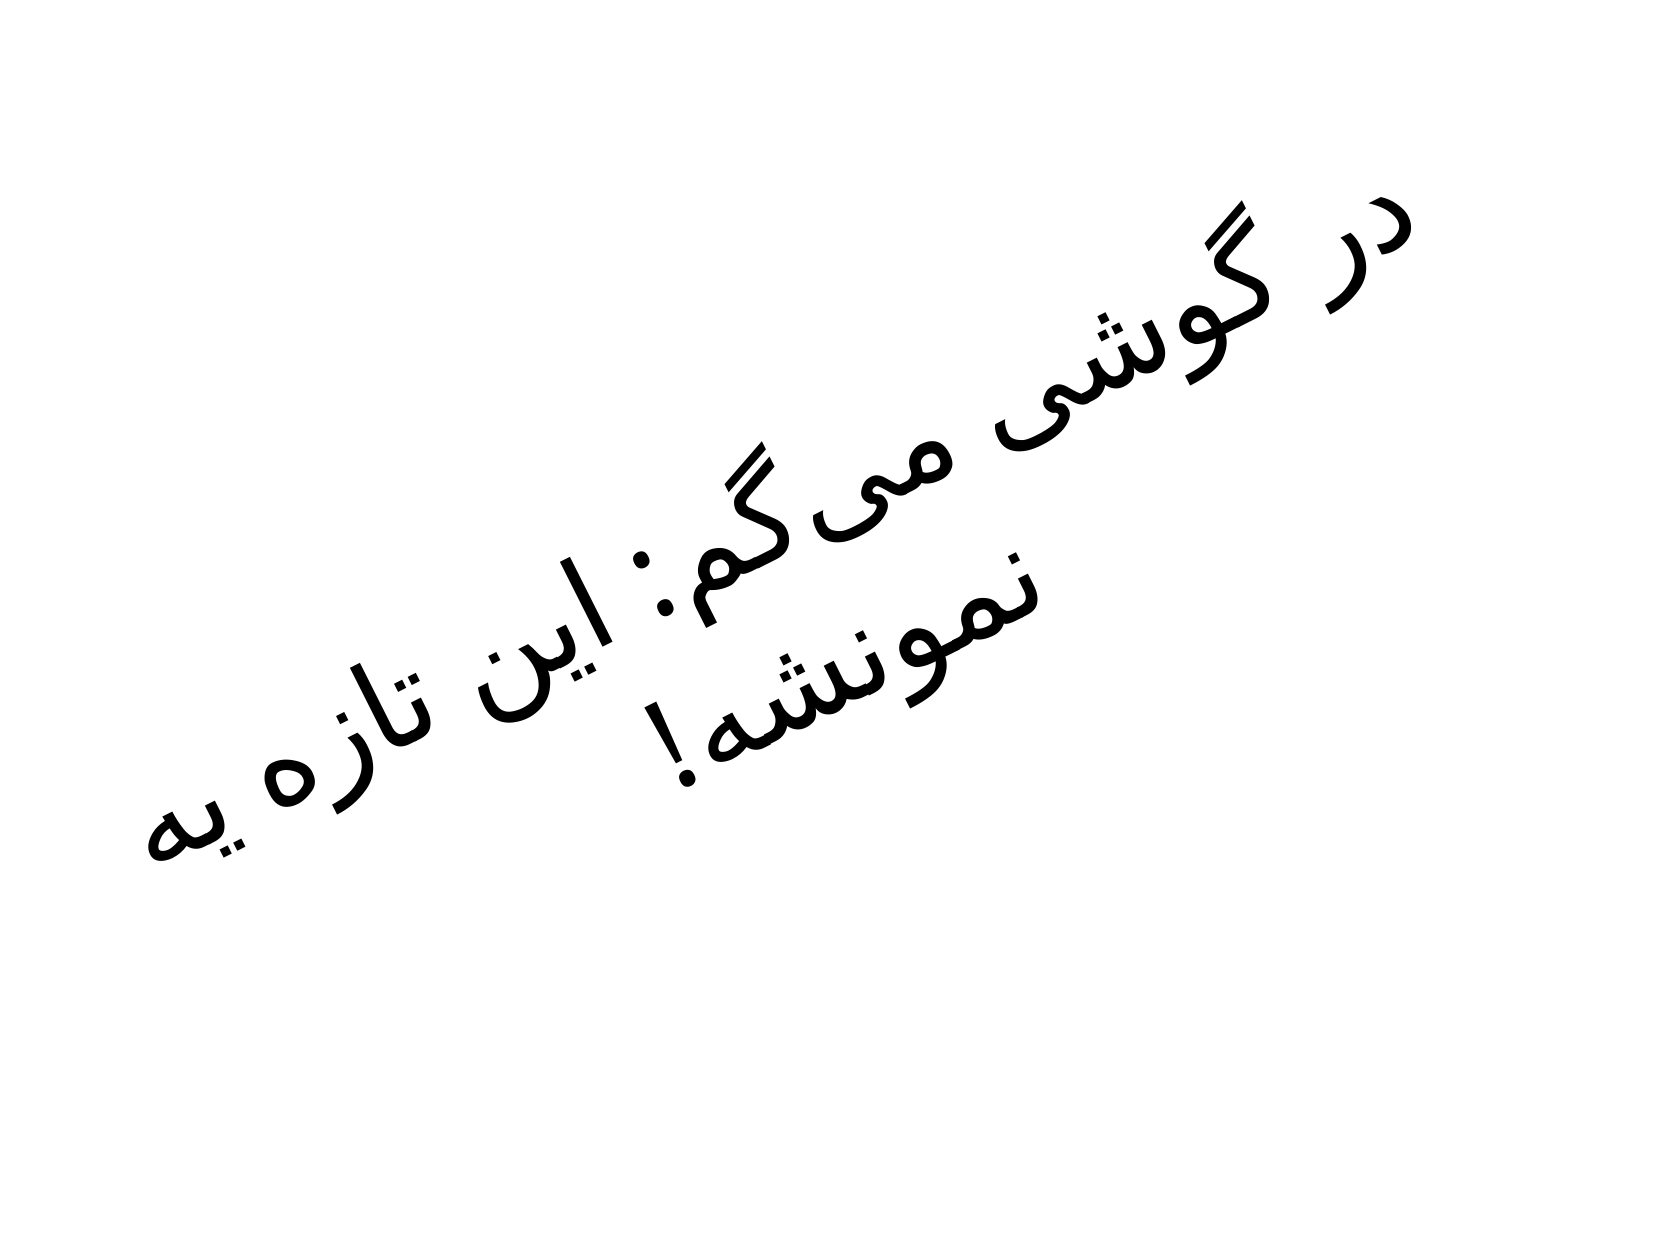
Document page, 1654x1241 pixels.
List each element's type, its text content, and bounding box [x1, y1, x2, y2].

title در گوشی می‌گم: این تازه یه نمونشه! [1, 58, 1621, 1141]
